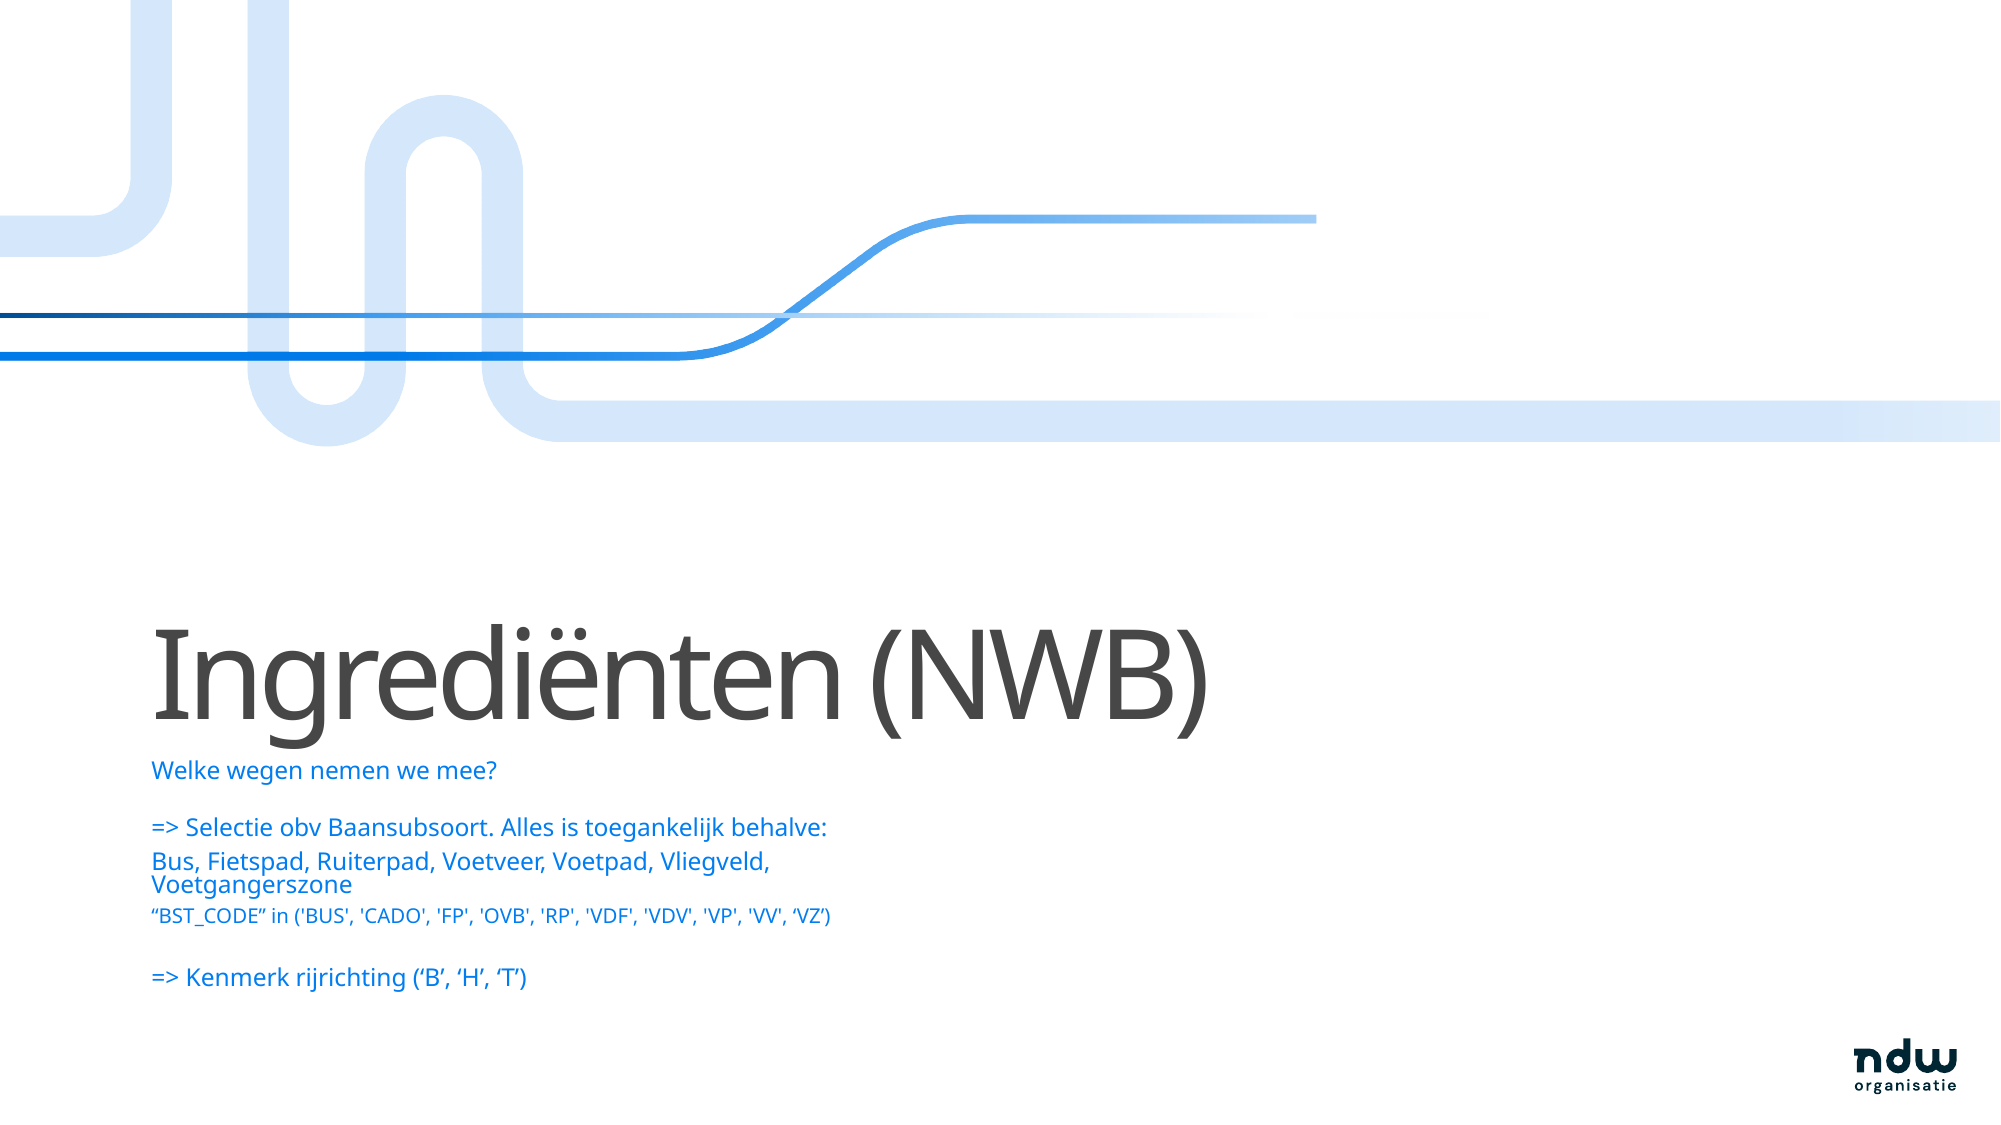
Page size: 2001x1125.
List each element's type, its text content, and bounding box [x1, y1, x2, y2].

list Welke wegen nemen we mee? => Selectie obv Baansubsoort. Alles is toegankelijk behalve: Bus, Fietspad, Ruiterpad, Voetveer, Voetpad, Vliegveld, Voetgangerszone “BST_CODE” in ('BUS', 'CADO', 'FP', 'OVB', 'RP', 'VDF', 'VDV', 'VP', 'VV', ‘VZ’) => Kenmerk rijrichting (‘B’, ‘H’, ‘T’) [138, 562, 1783, 1058]
title Ingrediënten (NWB) [136, 94, 1862, 563]
